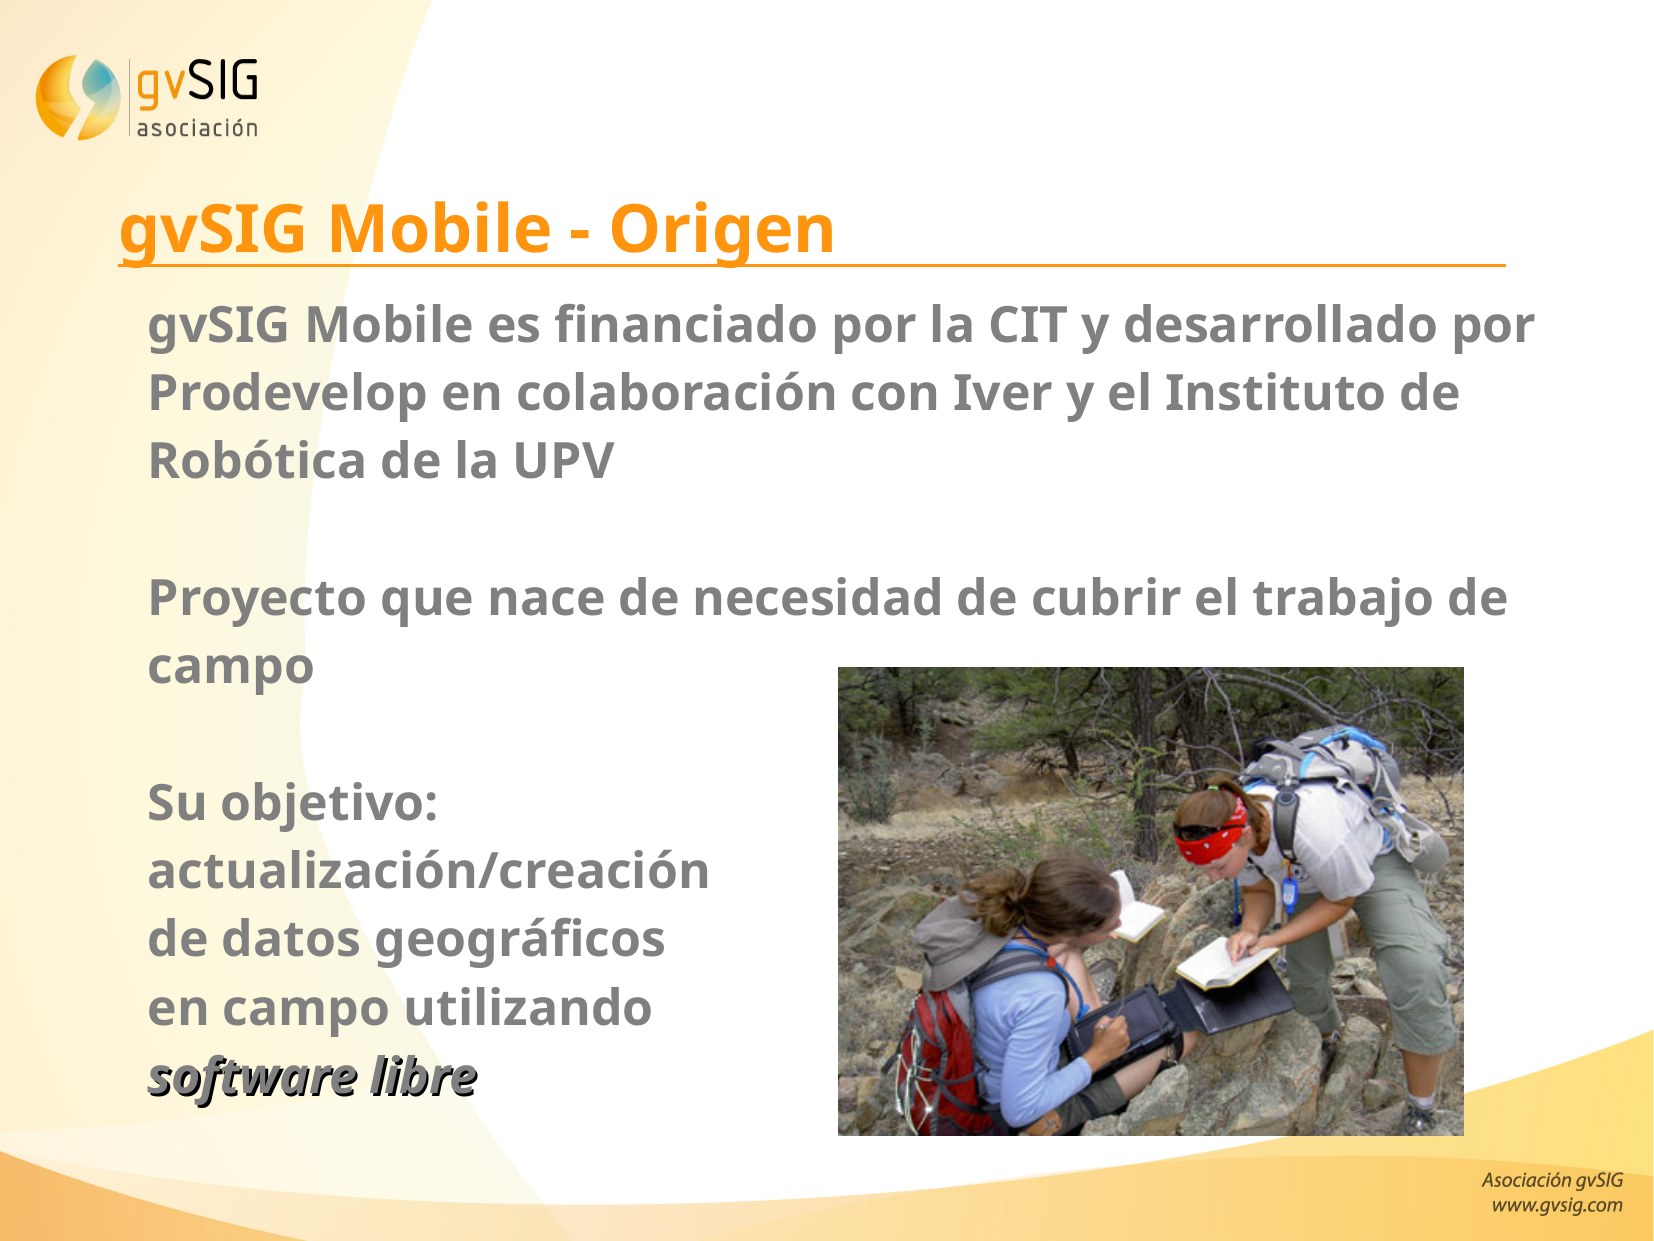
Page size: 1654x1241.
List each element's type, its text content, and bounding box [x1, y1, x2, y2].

picture [0, 0, 1654, 1241]
title gvSIG Mobile - Origen [118, 177, 1607, 276]
title gvSIG Mobile es financiado por la CIT y desarrollado por Prodevelop en colaboración con Iver y el Instituto de Robótica de la UPV Proyecto que nace de necesidad de cubrir el trabajo de campo Su objetivo: actualización/creación de datos geográficos en campo utilizando software libre [147, 359, 1565, 1175]
